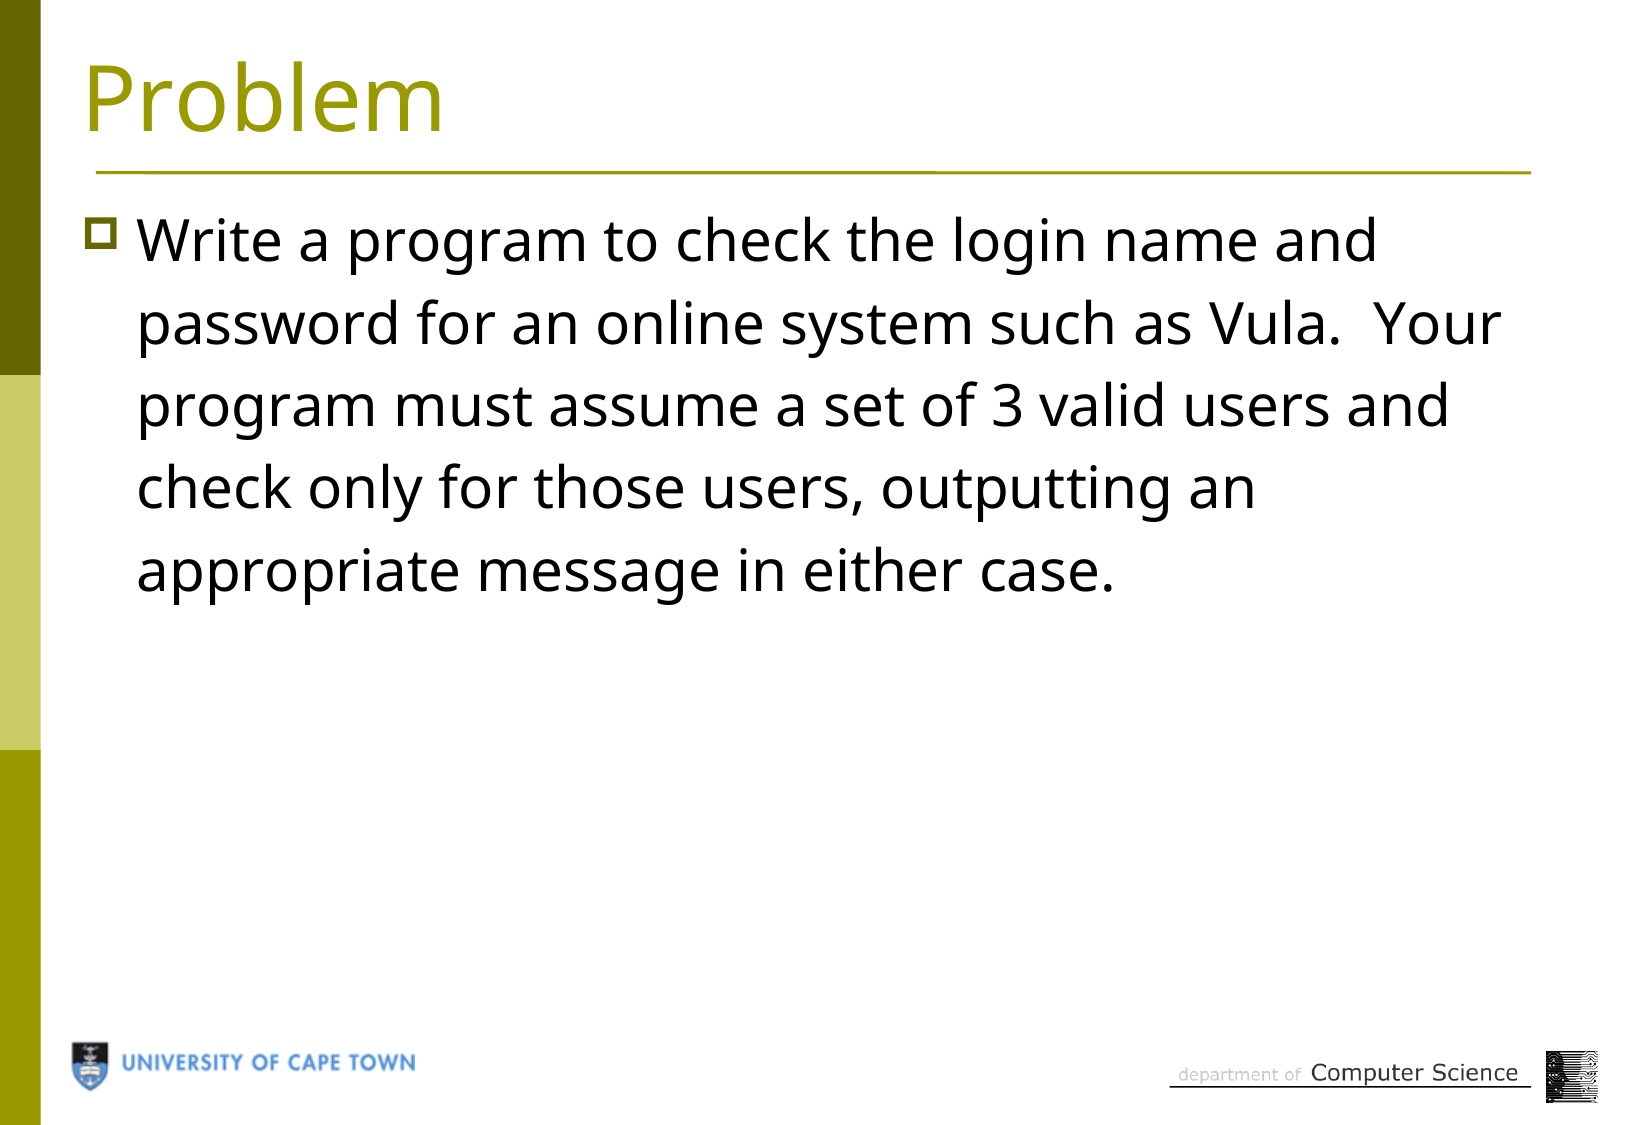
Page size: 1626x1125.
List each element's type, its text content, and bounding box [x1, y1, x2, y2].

list Write a program to check the login name and password for an online system such as Vula. Your program must assume a set of 3 valid users and check only for those users, outputting an appropriate message in either case. [81, 196, 1543, 991]
picture [1169, 1043, 1532, 1091]
picture [1546, 1051, 1598, 1103]
title Problem [81, 36, 1543, 165]
picture [61, 1024, 415, 1103]
